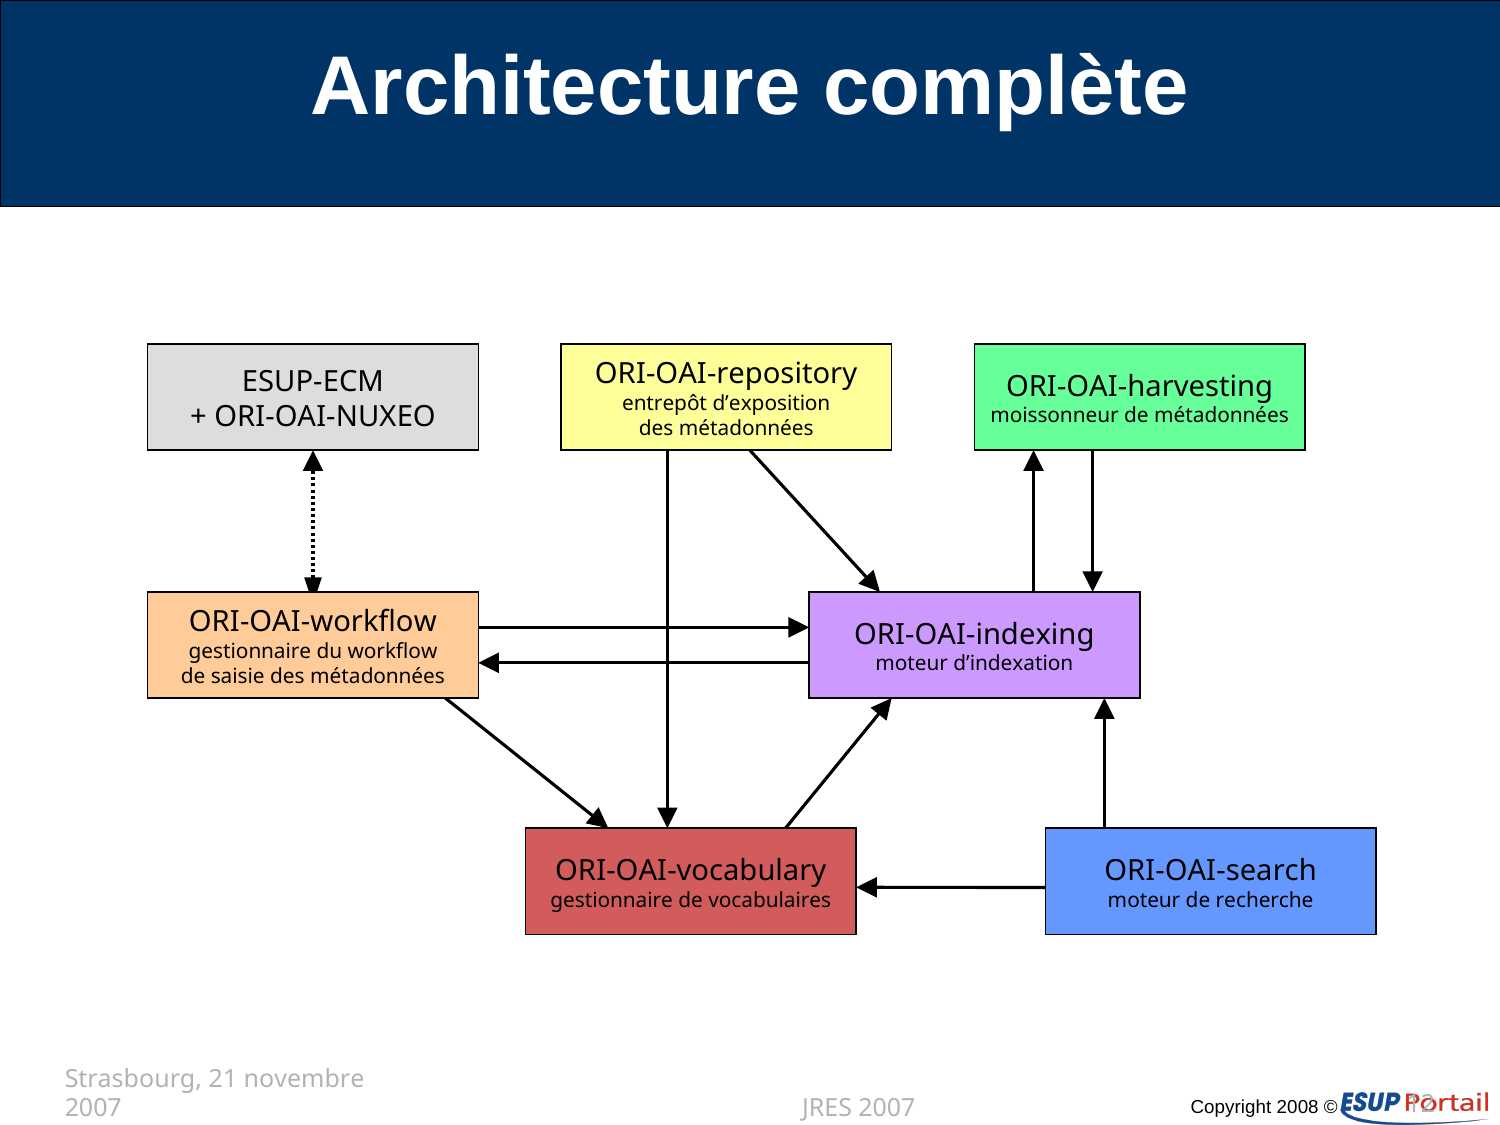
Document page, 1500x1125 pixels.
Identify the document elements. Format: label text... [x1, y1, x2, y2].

text_box <numéro> [1274, 1054, 1450, 1125]
text_box JRES 2007 [442, 1054, 1274, 1125]
text_box Strasbourg, 21 novembre 2007 [50, 1054, 442, 1125]
text_box ORI-OAI-vocabulary gestionnaire de vocabulaires [525, 828, 857, 935]
text_box ORI-OAI-harvesting moissonneur de métadonnées [974, 343, 1306, 451]
text_box ORI-OAI-indexing moteur d’indexation [808, 591, 1140, 699]
text_box ORI-OAI-workflow gestionnaire du workflow de saisie des métadonnées [147, 591, 479, 699]
text_box ORI-OAI-search moteur de recherche [1045, 828, 1376, 935]
picture [1450, 1092, 1489, 1125]
text_box ESUP-ECM + ORI-OAI-NUXEO [147, 343, 479, 451]
title Architecture complète [0, 12, 1500, 150]
text_box ORI-OAI-repository entrepôt d’exposition des métadonnées [560, 343, 892, 451]
